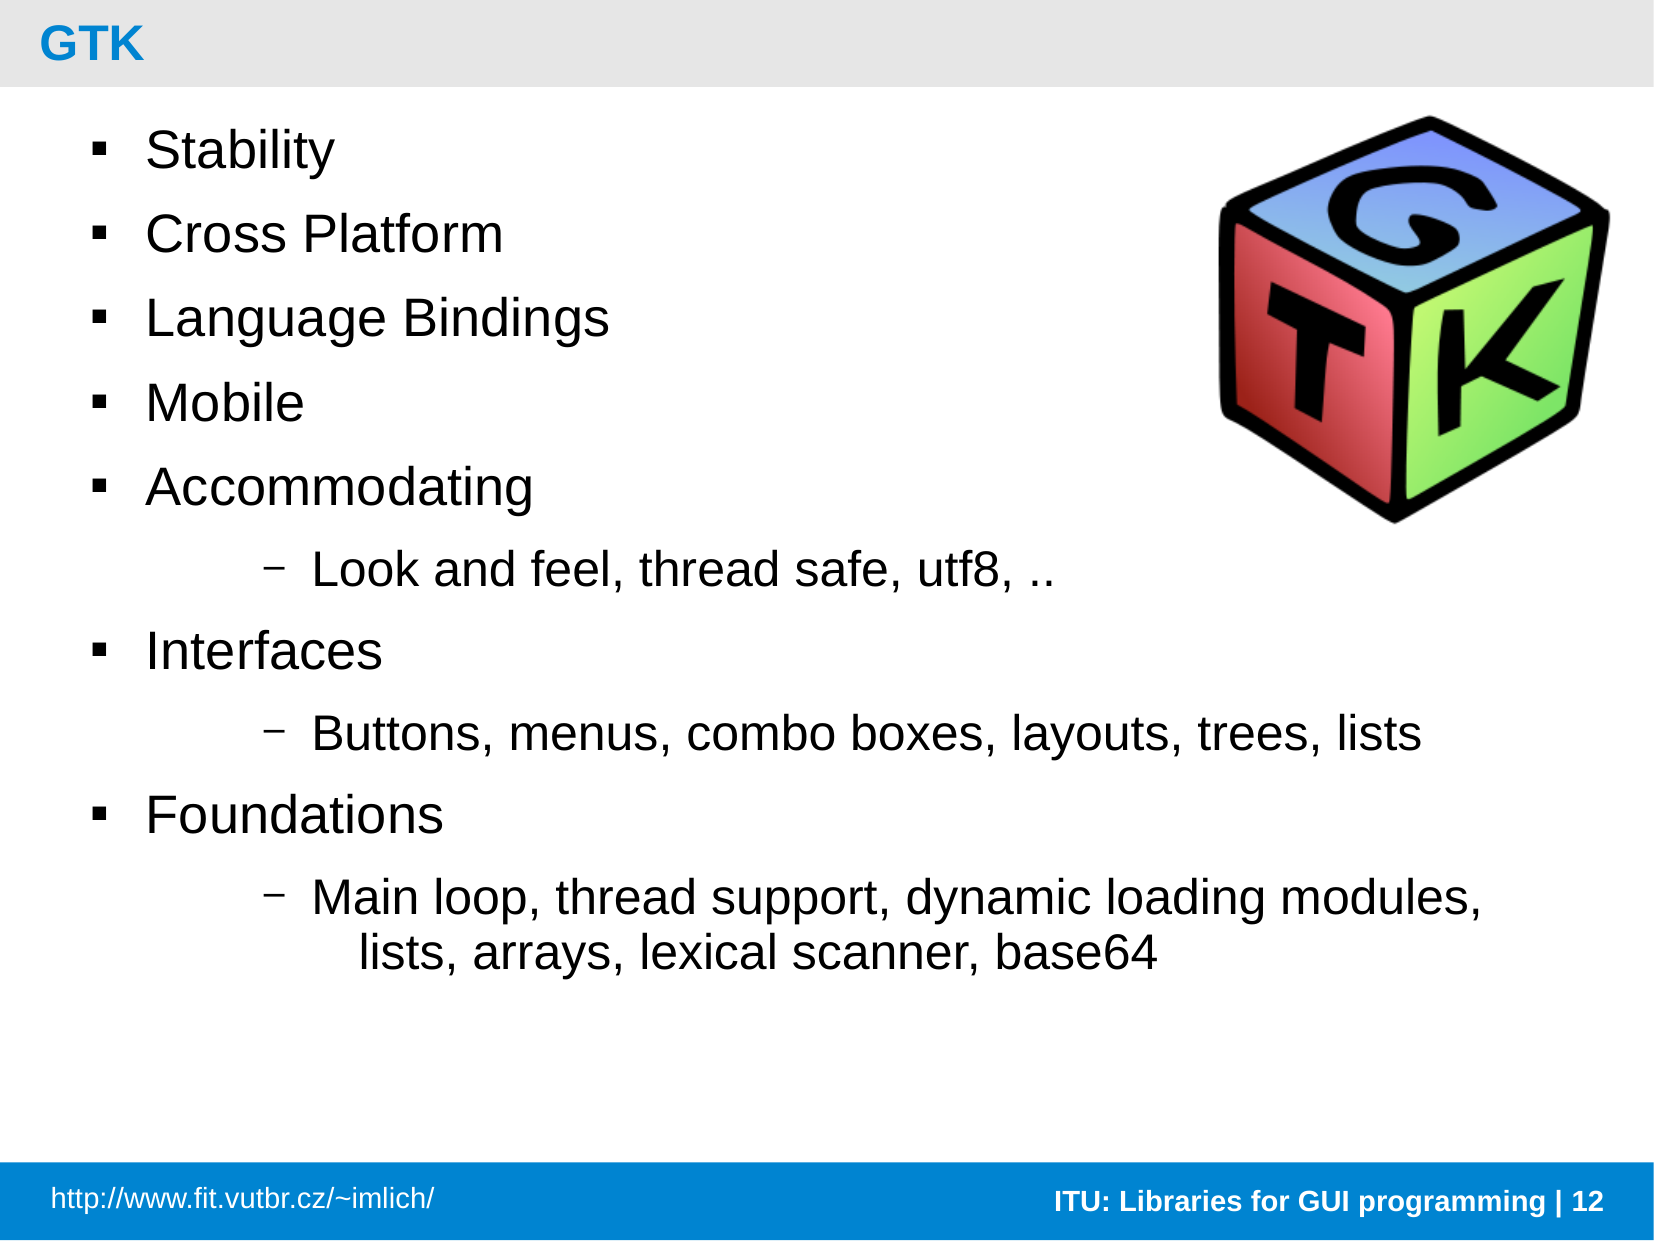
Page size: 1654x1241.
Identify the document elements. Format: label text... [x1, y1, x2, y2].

list Stability Cross Platform Language Bindings Mobile Accommodating Look and feel, thread safe, utf8, .. Interfaces Buttons, menus, combo boxes, layouts, trees, lists Foundations Main loop, thread support, dynamic loading modules, lists, arrays, lexical scanner, base64 [75, 119, 1564, 1111]
picture [1208, 106, 1615, 529]
title GTK [39, 11, 1615, 76]
